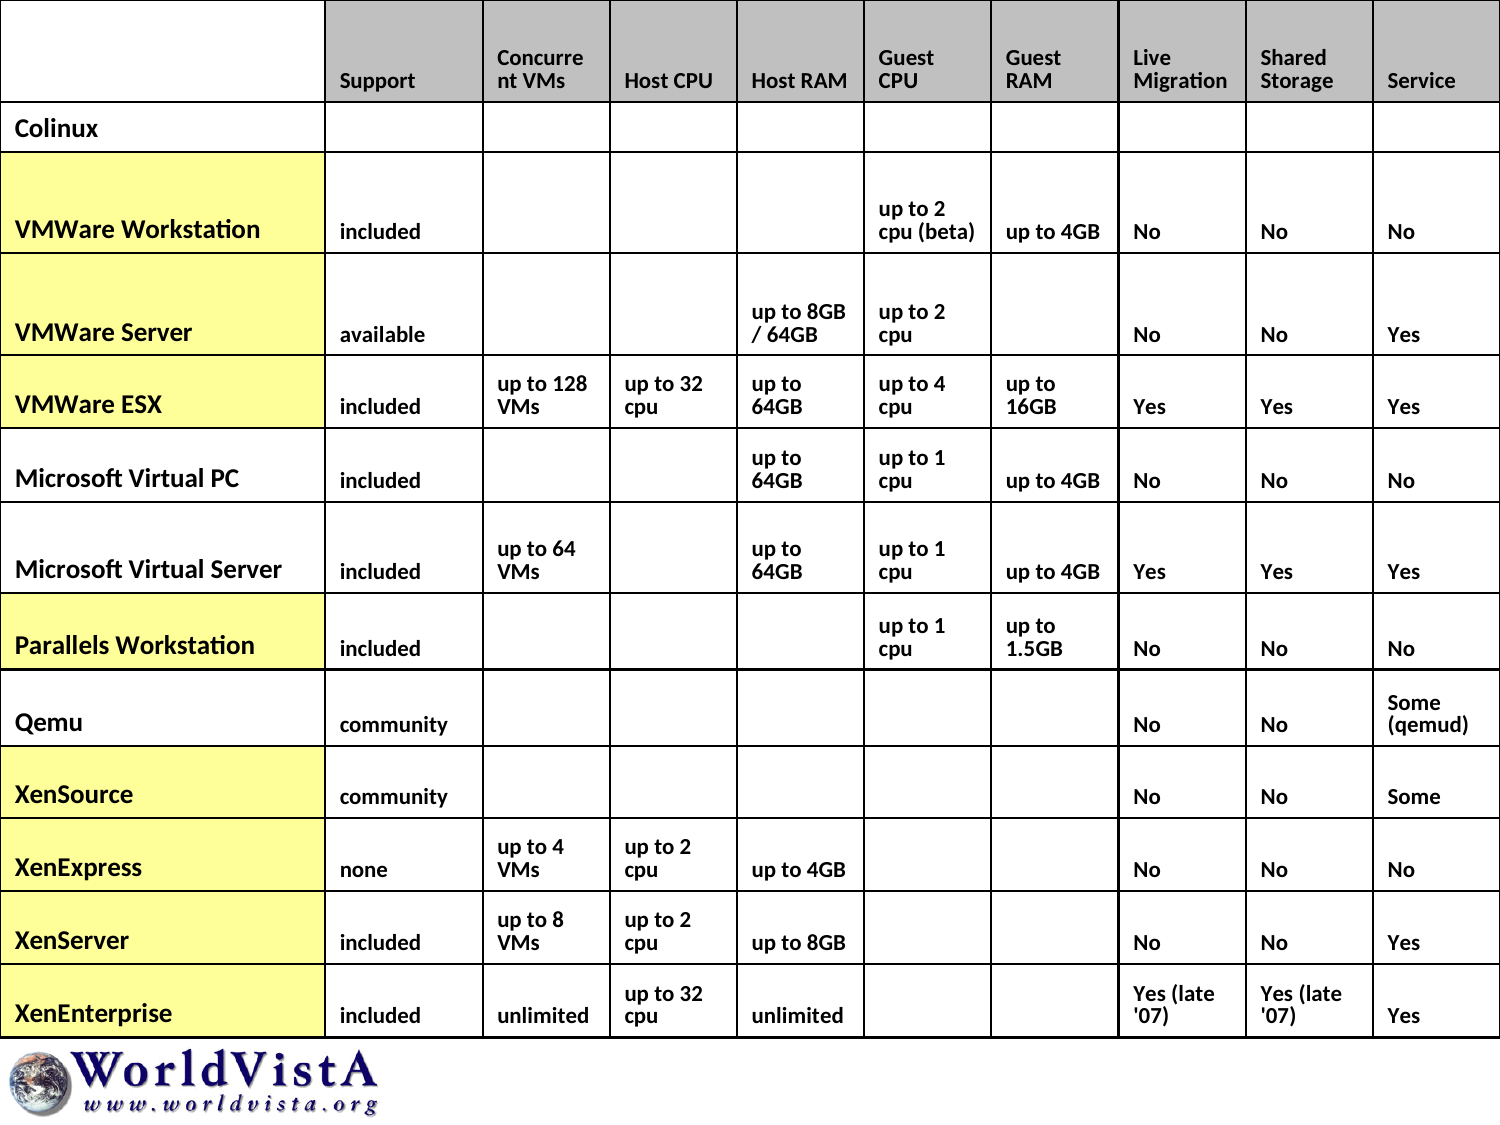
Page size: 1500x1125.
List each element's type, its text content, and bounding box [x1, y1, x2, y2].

text_box Yes [1247, 356, 1372, 427]
text_box available [326, 254, 482, 354]
text_box Colinux [1, 103, 324, 151]
text_box community [326, 747, 482, 817]
text_box No [1247, 819, 1372, 890]
text_box Yes [1120, 356, 1245, 427]
text_box Host CPU [611, 1, 736, 101]
text_box No [1247, 747, 1372, 817]
text_box Yes [1374, 503, 1499, 592]
text_box No [1120, 892, 1245, 963]
text_box No [1247, 254, 1372, 354]
text_box No [1120, 429, 1245, 501]
picture [1, 1044, 417, 1123]
text_box up to 2 cpu [611, 892, 736, 963]
text_box Yes [1247, 503, 1372, 592]
text_box XenSource [1, 747, 324, 817]
text_box up to 1 cpu [865, 429, 990, 501]
text_box up to 4GB [992, 503, 1117, 592]
text_box XenExpress [1, 819, 324, 890]
text_box No [1120, 819, 1245, 890]
text_box up to 1 cpu [865, 594, 990, 668]
text_box Yes (late '07) [1120, 965, 1245, 1036]
text_box up to 8 VMs [484, 892, 609, 963]
text_box Qemu [1, 671, 324, 745]
text_box included [326, 429, 482, 501]
text_box included [326, 965, 482, 1036]
text_box No [1374, 153, 1499, 252]
text_box No [1247, 153, 1372, 252]
text_box XenServer [1, 892, 324, 963]
text_box included [326, 503, 482, 592]
text_box none [326, 819, 482, 890]
text_box XenEnterprise [1, 965, 324, 1036]
text_box Concurrent VMs [484, 1, 609, 101]
text_box community [326, 671, 482, 745]
text_box unlimited [484, 965, 609, 1036]
text_box included [326, 356, 482, 427]
text_box up to 2 cpu [611, 819, 736, 890]
text_box up to 64GB [738, 429, 863, 501]
text_box unlimited [738, 965, 863, 1036]
text_box VMWare ESX [1, 356, 324, 427]
text_box Some [1374, 747, 1499, 817]
text_box Guest CPU [865, 1, 990, 101]
text_box No [1374, 429, 1499, 501]
text_box Shared Storage [1247, 1, 1372, 101]
text_box up to 1.5GB [992, 594, 1117, 668]
text_box included [326, 153, 482, 252]
text_box No [1120, 747, 1245, 817]
text_box Live Migration [1120, 1, 1245, 101]
text_box No [1120, 153, 1245, 252]
text_box up to 2 cpu [865, 254, 990, 354]
text_box included [326, 594, 482, 668]
text_box Yes [1120, 503, 1245, 592]
text_box up to 2 cpu (beta) [865, 153, 990, 252]
text_box included [326, 892, 482, 963]
text_box up to 4 VMs [484, 819, 609, 890]
text_box Microsoft Virtual PC [1, 429, 324, 501]
text_box VMWare Server [1, 254, 324, 354]
text_box No [1374, 819, 1499, 890]
text_box up to 32 cpu [611, 965, 736, 1036]
text_box No [1247, 892, 1372, 963]
text_box Yes (late '07) [1247, 965, 1372, 1036]
text_box Yes [1374, 356, 1499, 427]
text_box up to 8GB [738, 892, 863, 963]
text_box up to 64GB [738, 356, 863, 427]
text_box up to 4GB [992, 153, 1117, 252]
text_box [0, 1042, 1500, 1125]
text_box up to 128 VMs [484, 356, 609, 427]
text_box Microsoft Virtual Server [1, 503, 324, 592]
text_box up to 4GB [738, 819, 863, 890]
text_box Parallels Workstation [1, 594, 324, 668]
text_box Service [1374, 1, 1499, 101]
text_box No [1120, 594, 1245, 668]
text_box No [1120, 254, 1245, 354]
text_box up to 16GB [992, 356, 1117, 427]
text_box up to 1 cpu [865, 503, 990, 592]
text_box up to 4GB [992, 429, 1117, 501]
text_box No [1247, 671, 1372, 745]
text_box Yes [1374, 892, 1499, 963]
text_box Support [326, 1, 482, 101]
text_box No [1247, 429, 1372, 501]
text_box Guest RAM [992, 1, 1117, 101]
text_box up to 64 VMs [484, 503, 609, 592]
text_box No [1374, 594, 1499, 668]
text_box Yes [1374, 965, 1499, 1036]
text_box up to 32 cpu [611, 356, 736, 427]
text_box up to 4 cpu [865, 356, 990, 427]
text_box up to 8GB / 64GB [738, 254, 863, 354]
text_box Host RAM [738, 1, 863, 101]
text_box VMWare Workstation [1, 153, 324, 252]
text_box No [1120, 671, 1245, 745]
text_box up to 64GB [738, 503, 863, 592]
text_box Yes [1374, 254, 1499, 354]
text_box No [1247, 594, 1372, 668]
text_box Some (qemud) [1374, 671, 1499, 745]
